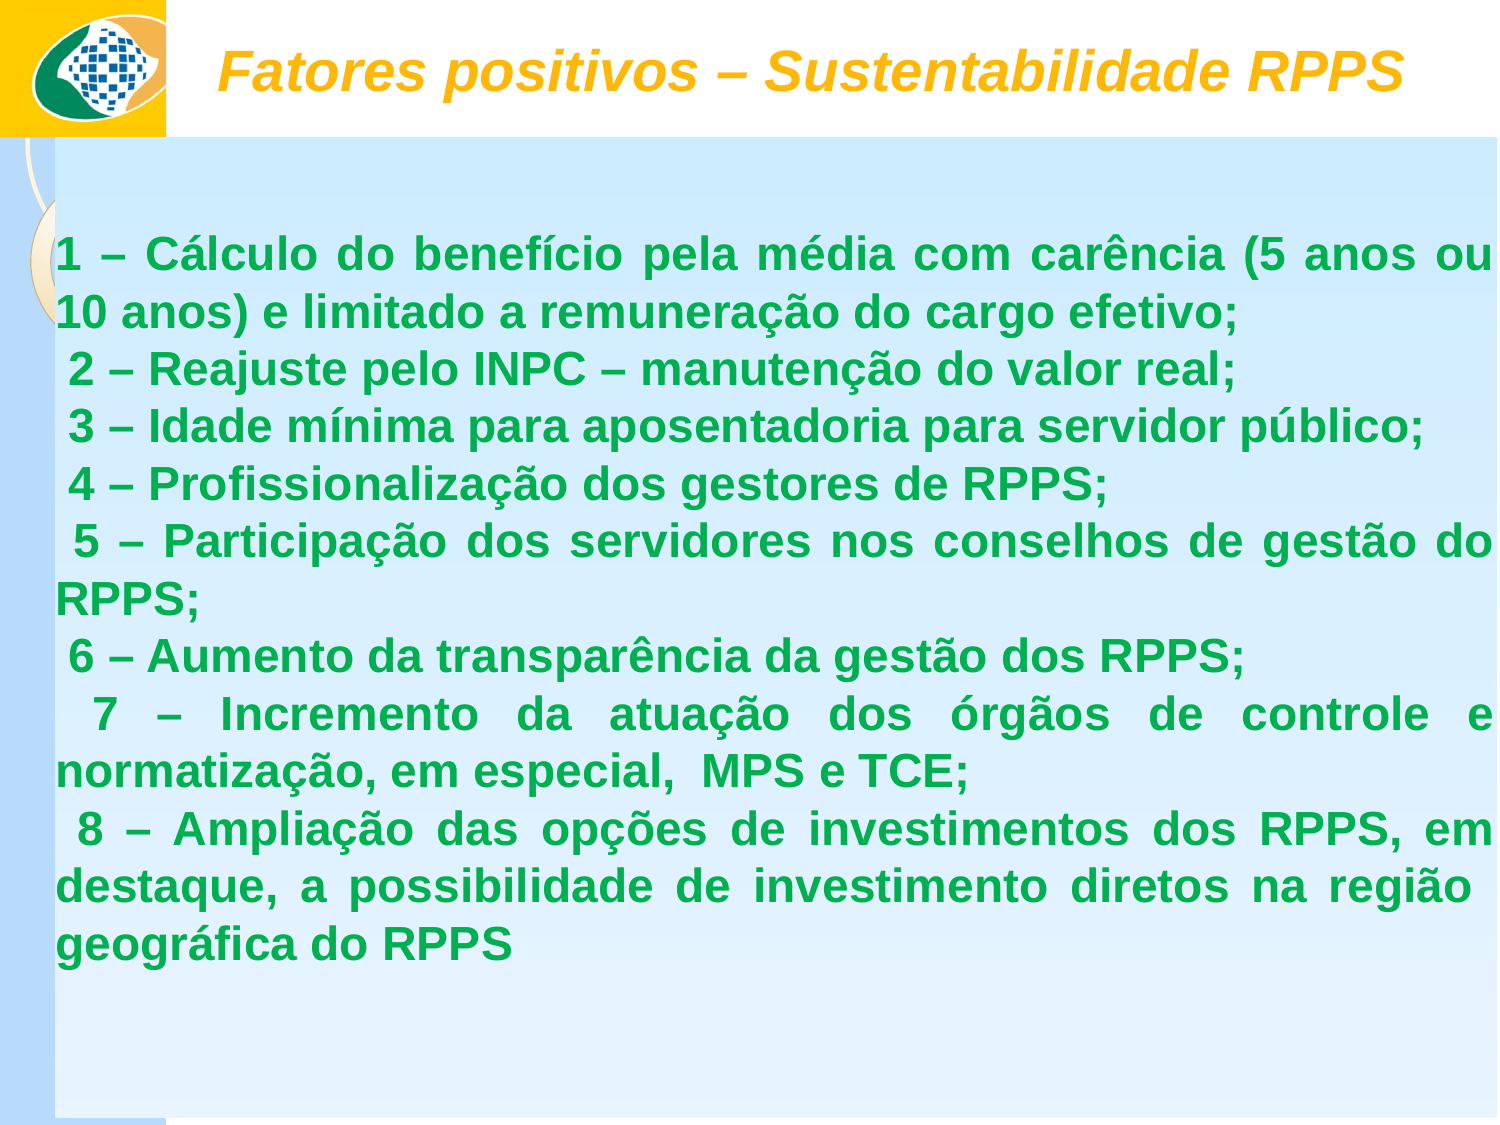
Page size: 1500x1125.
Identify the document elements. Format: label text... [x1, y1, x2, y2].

picture [24, 12, 123, 125]
text_box Fatores positivos – Sustentabilidade RPPS [123, 0, 1500, 138]
text_box 1 – Cálculo do benefício pela média com carência (5 anos ou 10 anos) e limitado a remuneração do cargo efetivo; 2 – Reajuste pelo INPC – manutenção do valor real; 3 – Idade mínima para aposentadoria para servidor público; 4 – Profissionalização dos gestores de RPPS; 5 – Participação dos servidores nos conselhos de gestão do RPPS; 6 – Aumento da transparência da gestão dos RPPS; 7 – Incremento da atuação dos órgãos de controle e normatização, em especial, MPS e TCE; 8 – Ampliação das opções de investimentos dos RPPS, em destaque, a possibilidade de investimento diretos na região geográfica do RPPS [55, 137, 1497, 1118]
